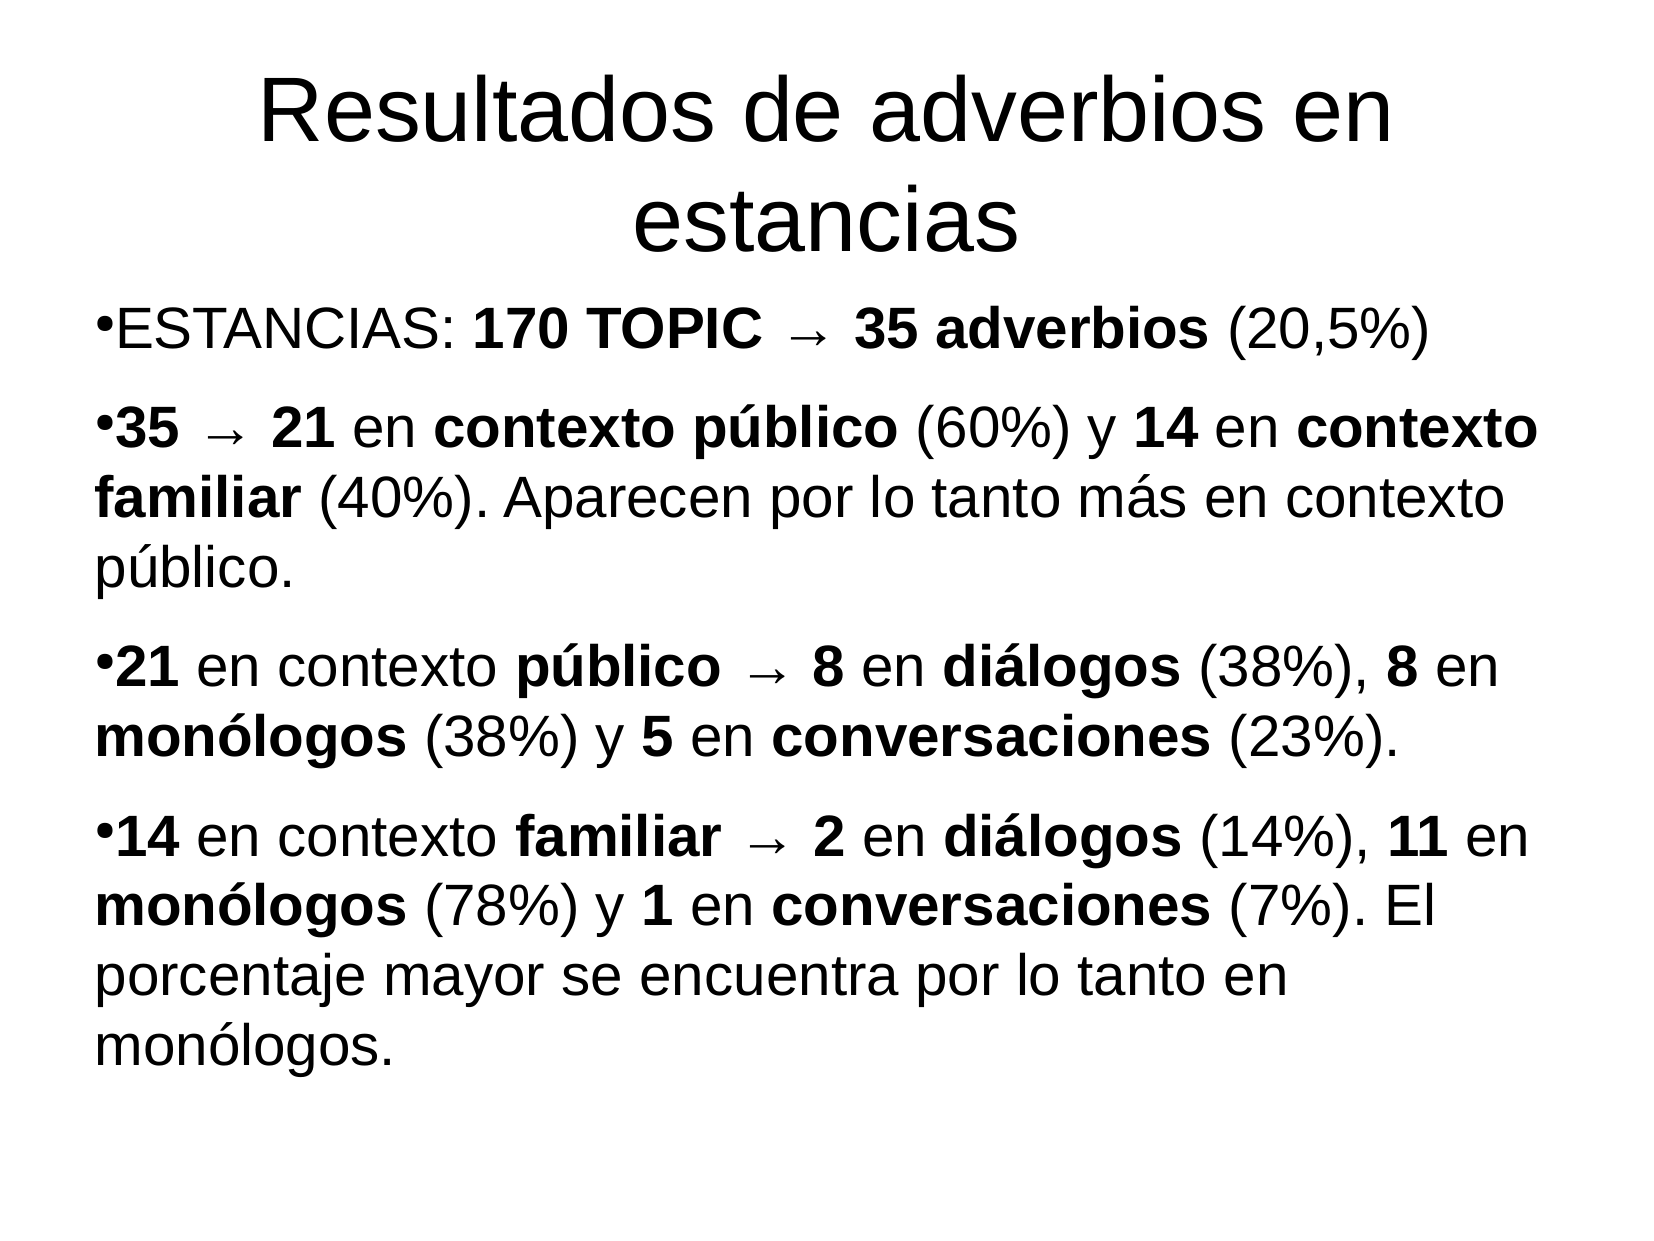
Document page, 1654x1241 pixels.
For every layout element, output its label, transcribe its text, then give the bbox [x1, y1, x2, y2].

title Resultados de adverbios en estancias [82, 49, 1571, 257]
list ESTANCIAS: 170 TOPIC → 35 adverbios (20,5%) 35 → 21 en contexto público (60%) y 14 en contexto familiar (40%). Aparecen por lo tanto más en contexto público. 21 en contexto público → 8 en diálogos (38%), 8 en monólogos (38%) y 5 en conversaciones (23%). 14 en contexto familiar → 2 en diálogos (14%), 11 en monólogos (78%) y 1 en conversaciones (7%). El porcentaje mayor se encuentra por lo tanto en monólogos. [94, 290, 1583, 1109]
